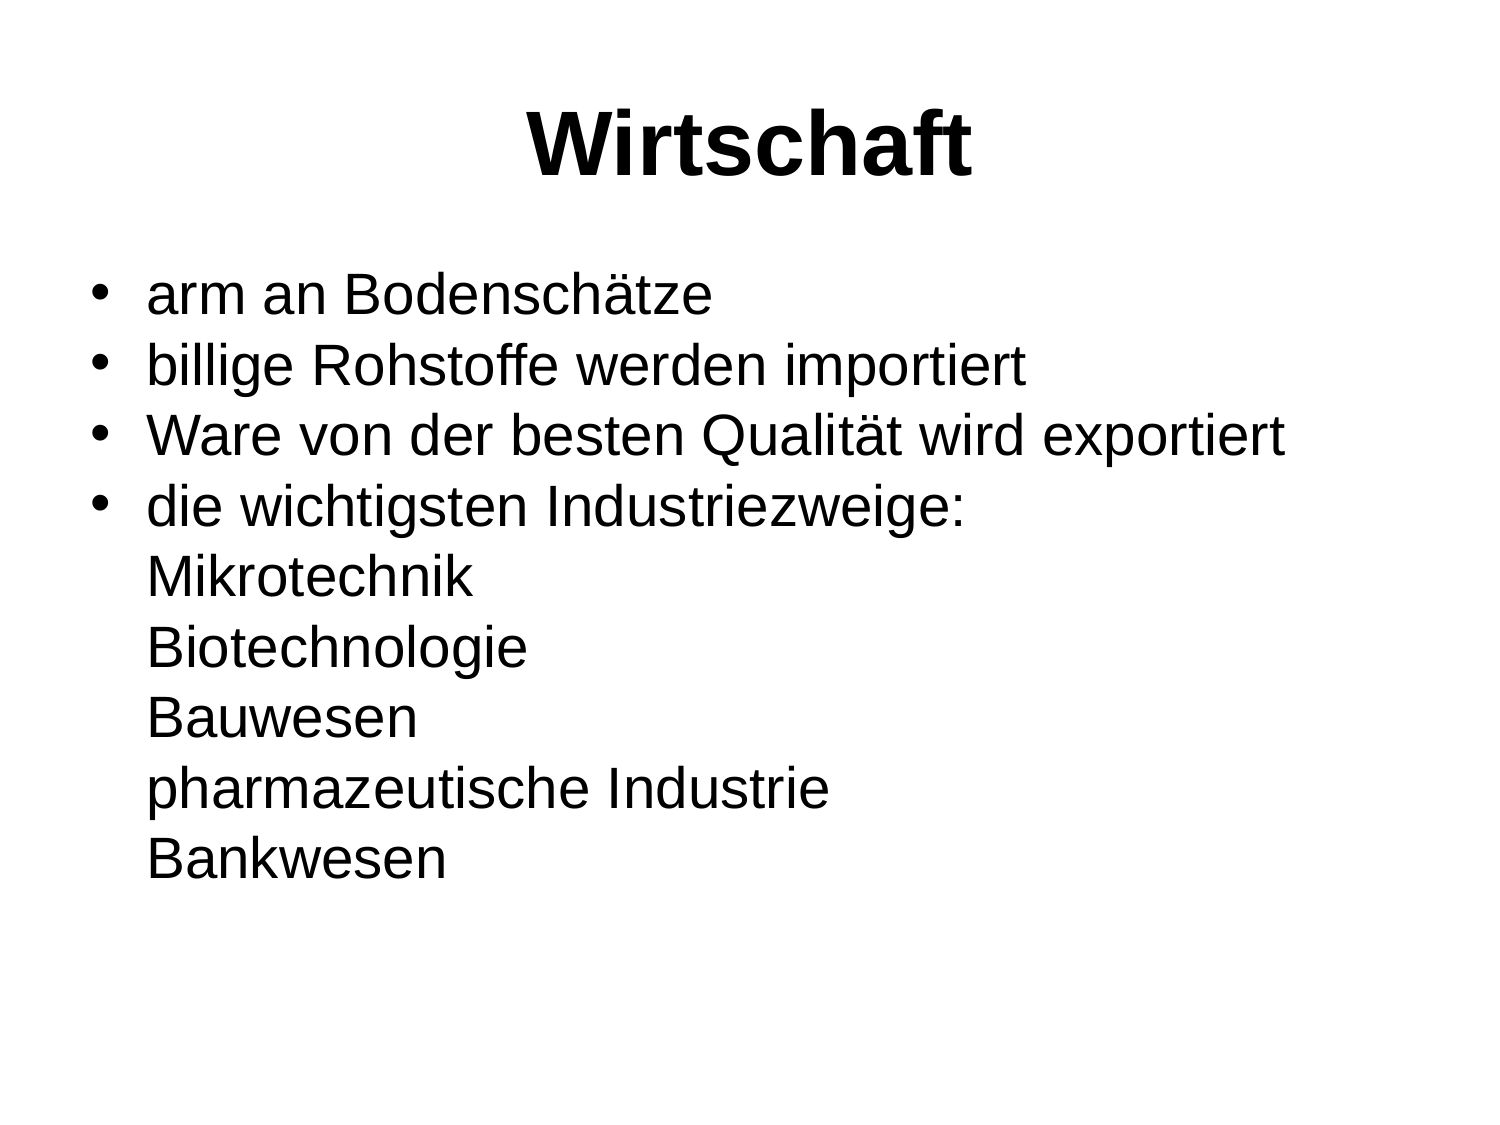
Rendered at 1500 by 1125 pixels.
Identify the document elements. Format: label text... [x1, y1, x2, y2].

title Wirtschaft [75, 45, 1426, 233]
list arm an Bodenschätze billige Rohstoffe werden importiert Ware von der besten Qualität wird exportiert die wichtigsten Industriezweige: Mikrotechnik Biotechnologie Bauwesen pharmazeutische Industrie Bankwesen [75, 262, 1426, 1006]
